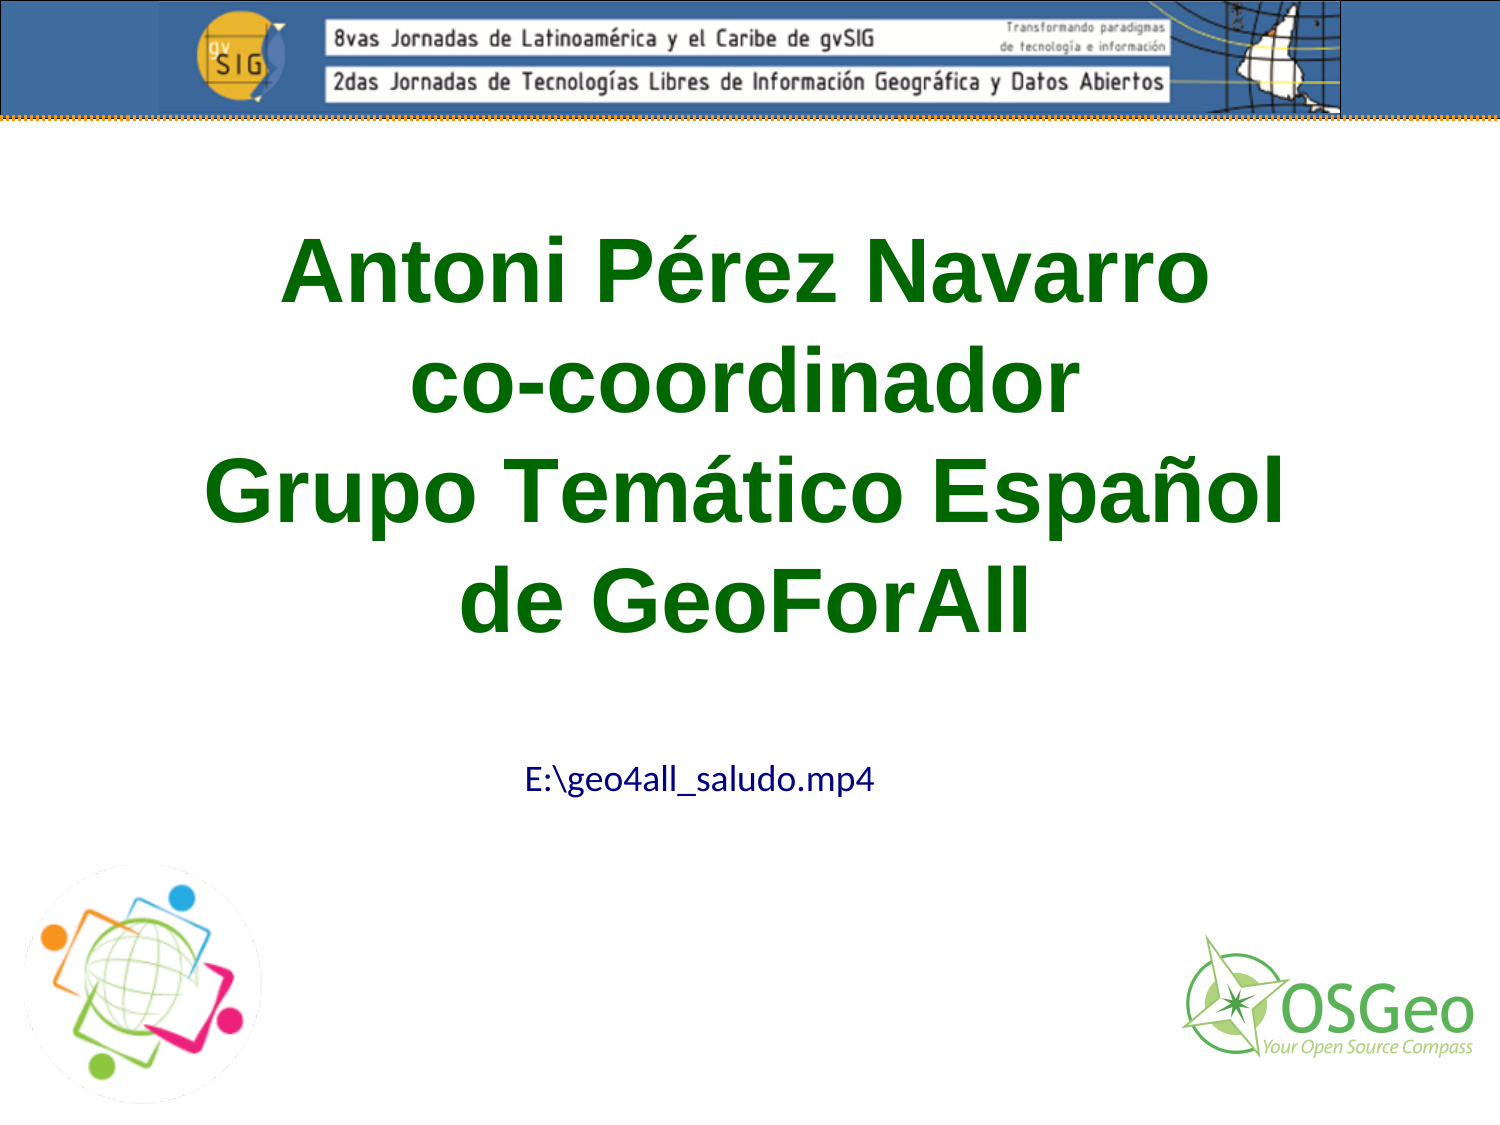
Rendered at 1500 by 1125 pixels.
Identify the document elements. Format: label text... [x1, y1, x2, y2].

text_box E:\geo4all_saludo.mp4 [509, 746, 973, 818]
title Antoni Pérez Navarro co-coordinador Grupo Temático Español de GeoForAll [70, 203, 1421, 659]
picture [23, 864, 263, 1105]
picture [159, 1, 1340, 113]
picture [1181, 934, 1477, 1063]
